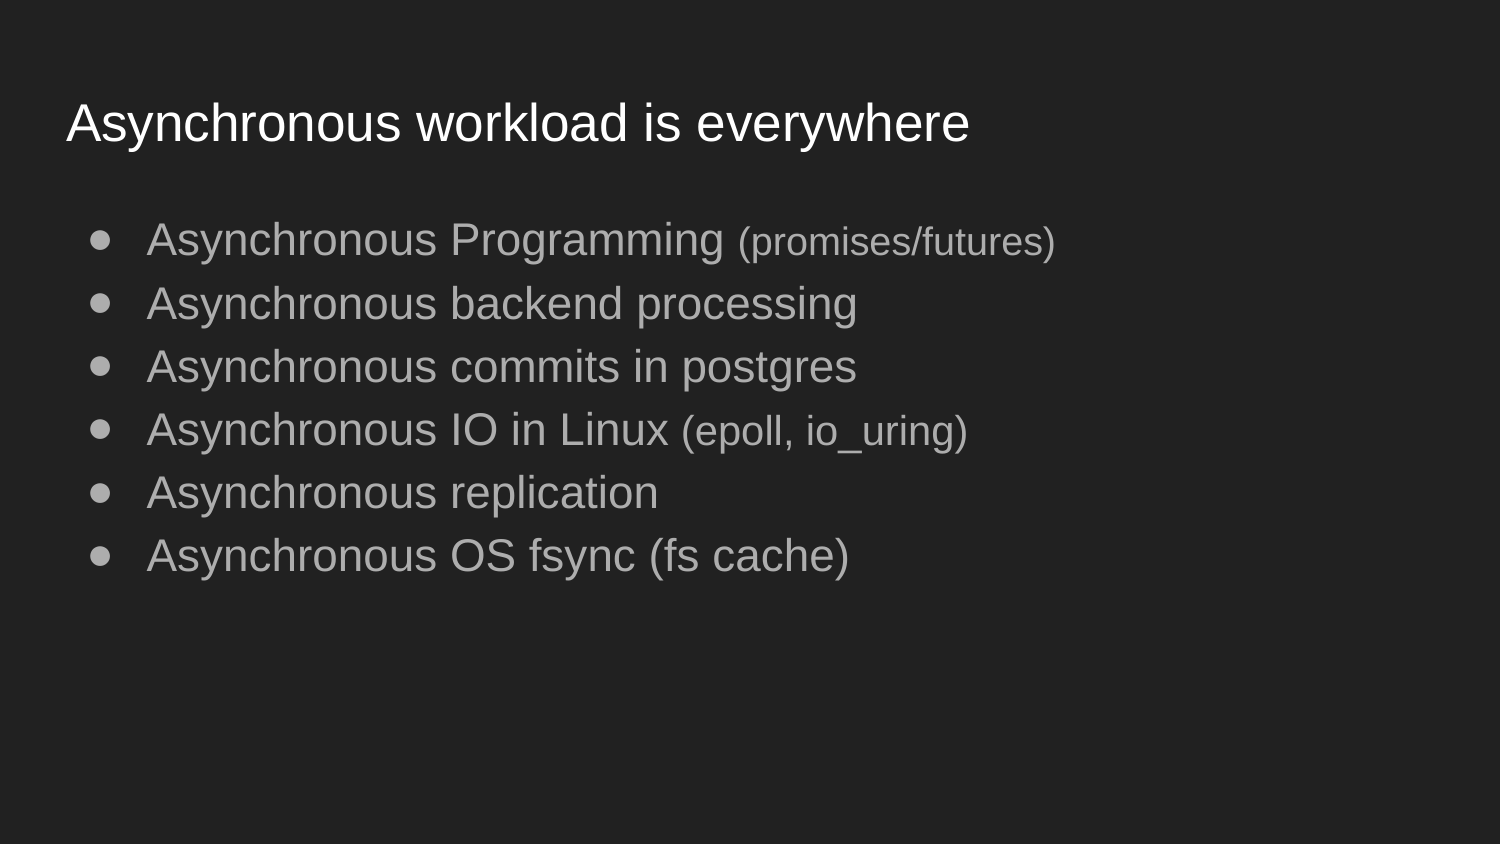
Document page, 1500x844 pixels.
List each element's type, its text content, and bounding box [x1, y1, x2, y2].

title Asynchronous workload is everywhere [51, 72, 1449, 167]
list Asynchronous Programming (promises/futures) Asynchronous backend processing Asynchronous commits in postgres Asynchronous IO in Linux (epoll, io_uring) Asynchronous replication Asynchronous OS fsync (fs cache) [56, 186, 1083, 732]
